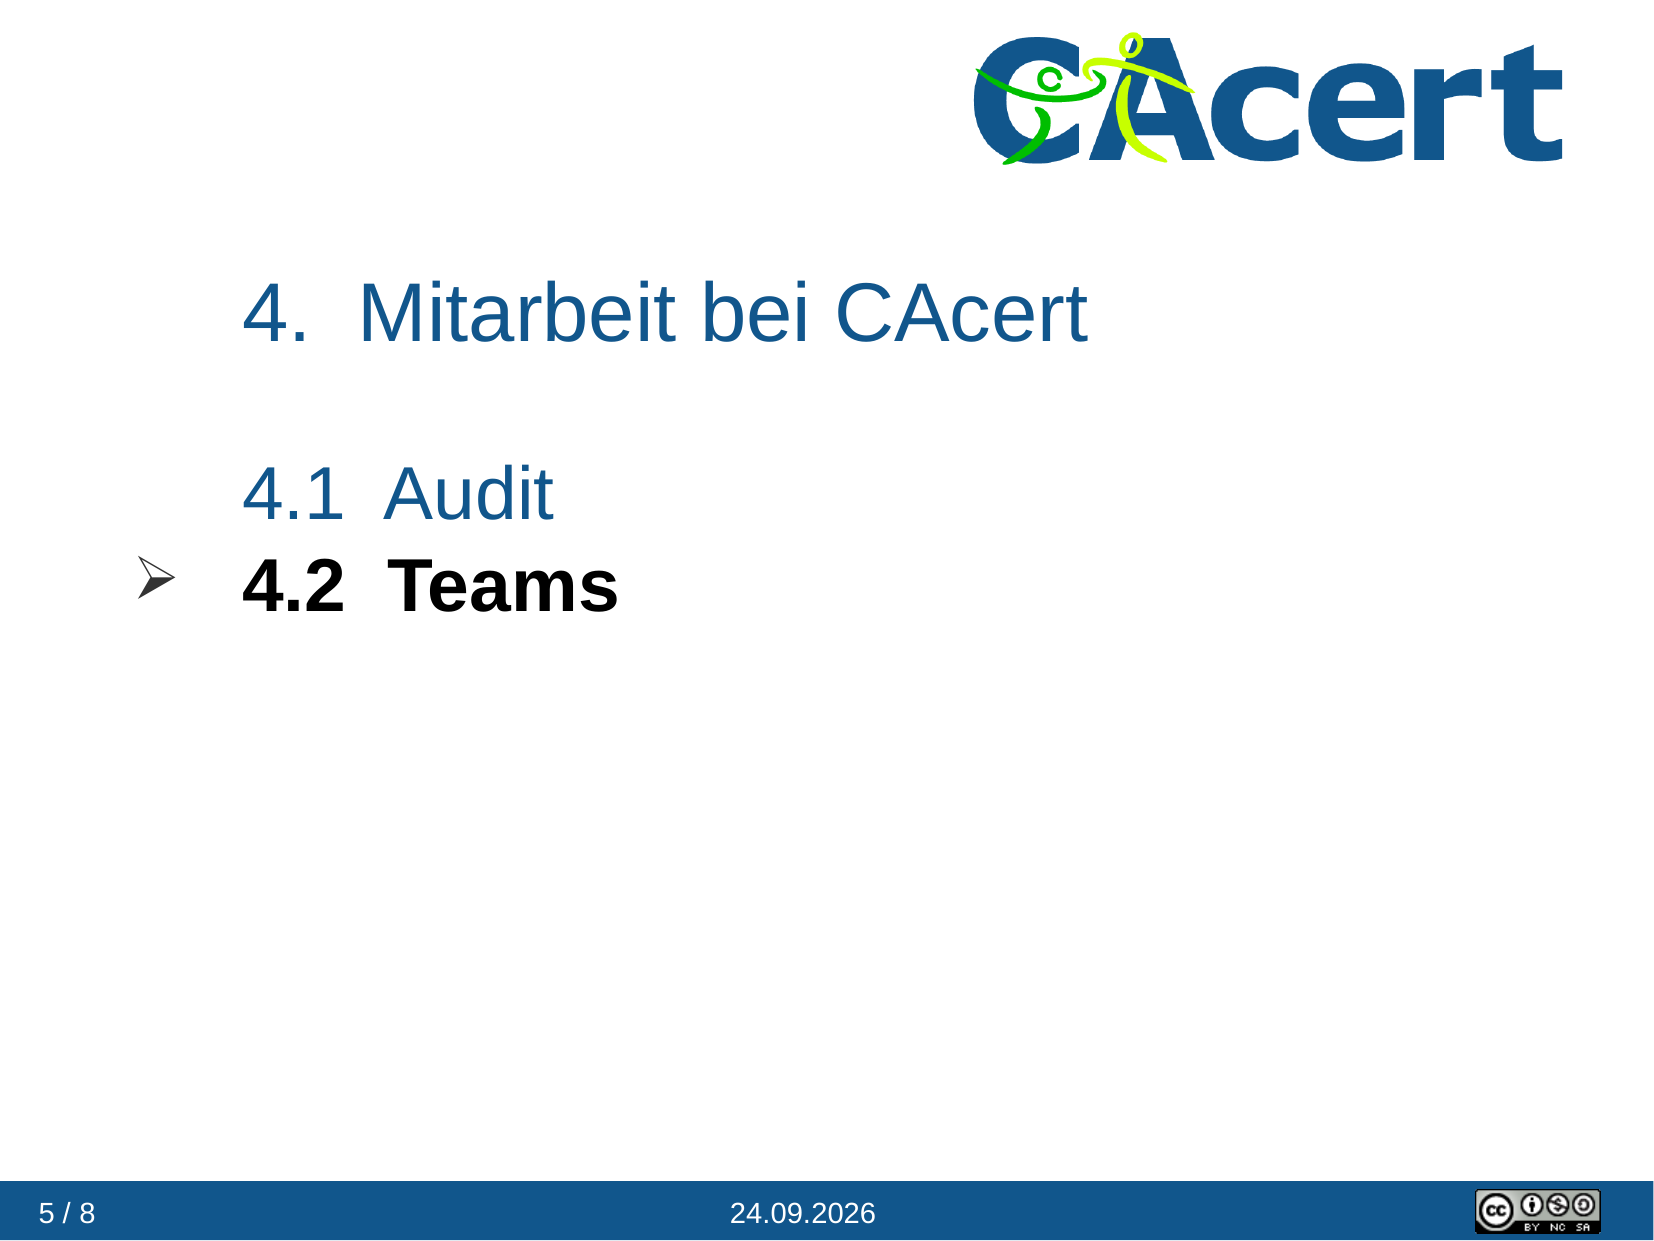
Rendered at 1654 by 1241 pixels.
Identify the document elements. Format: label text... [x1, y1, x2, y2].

picture [972, 30, 1564, 166]
title 4. Mitarbeit bei CAcert 4.1 Audit 4.2 Teams [242, 265, 1565, 629]
picture [1475, 1189, 1601, 1234]
text_box [118, 265, 237, 635]
